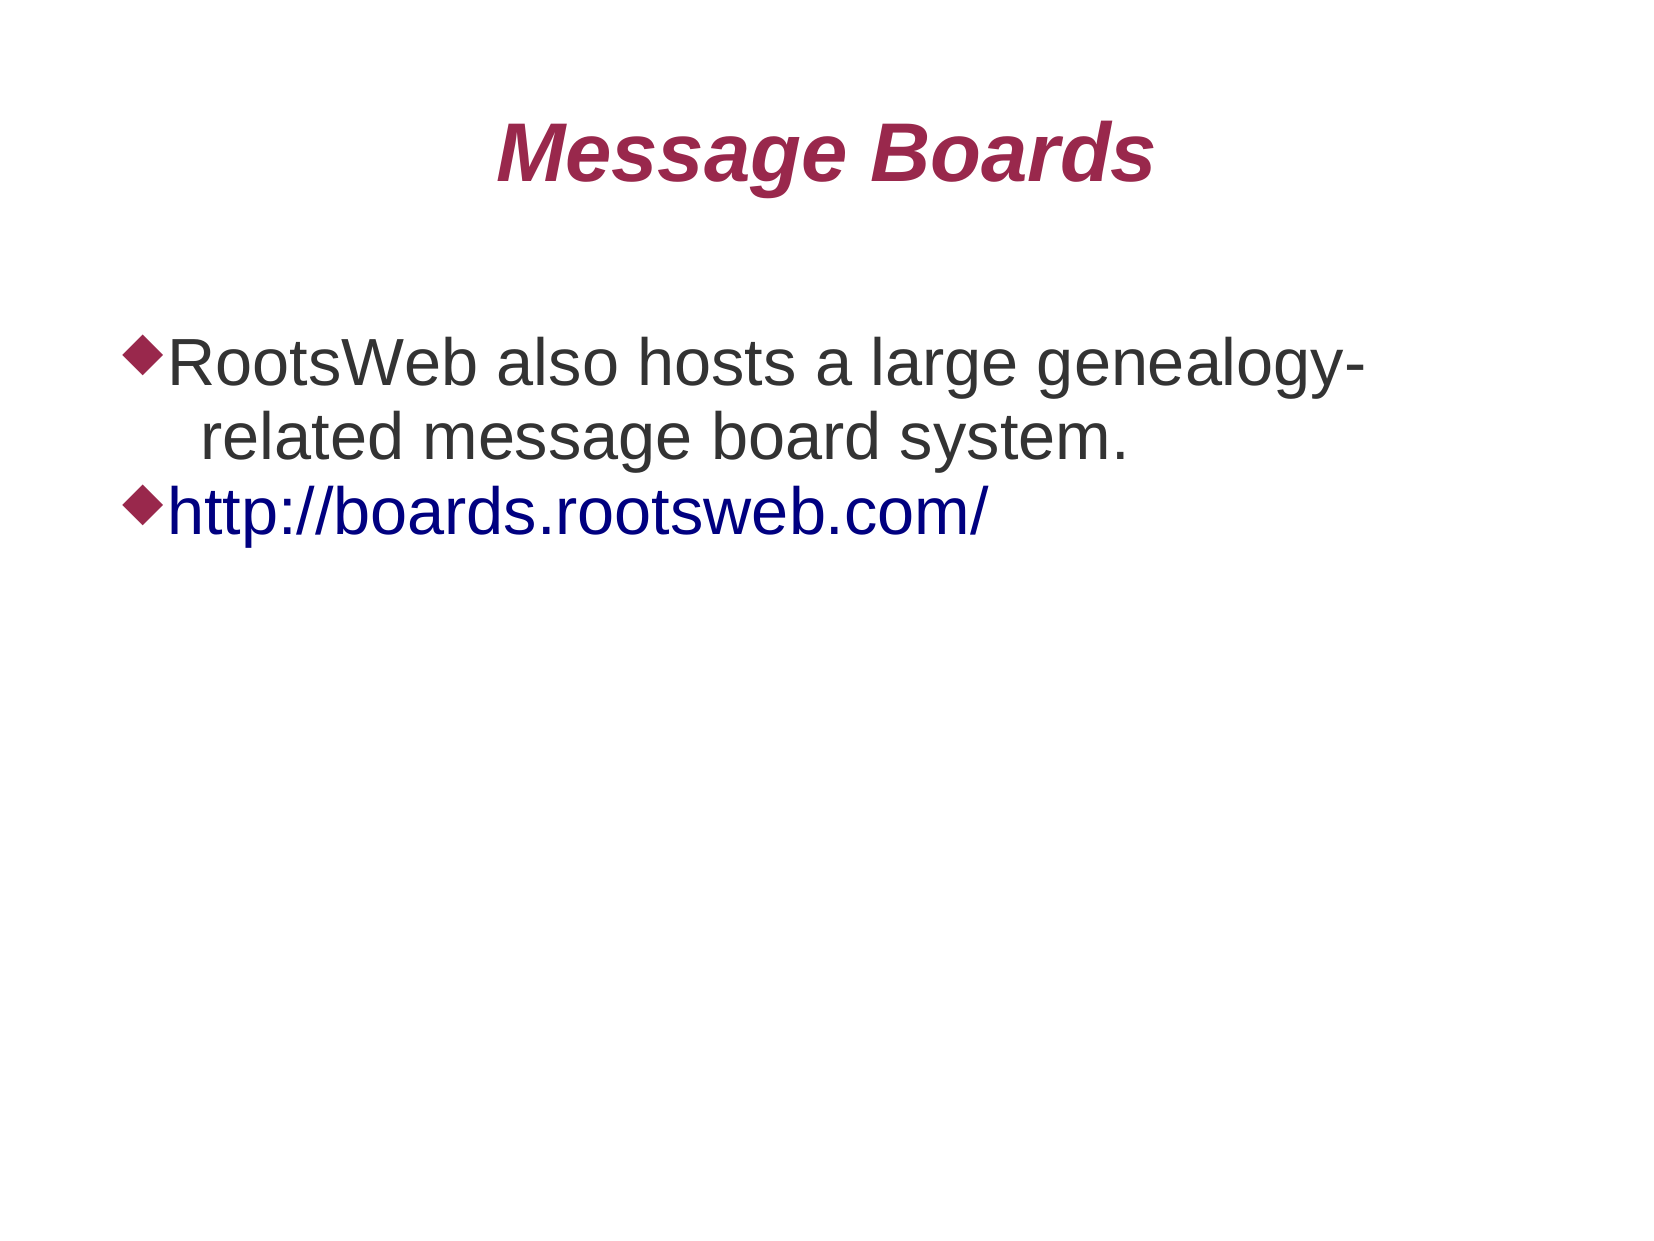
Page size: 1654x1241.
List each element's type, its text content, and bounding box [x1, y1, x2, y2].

list RootsWeb also hosts a large genealogy-related message board system. http://boards.rootsweb.com/ [118, 324, 1571, 990]
title Message Boards [82, 56, 1571, 250]
